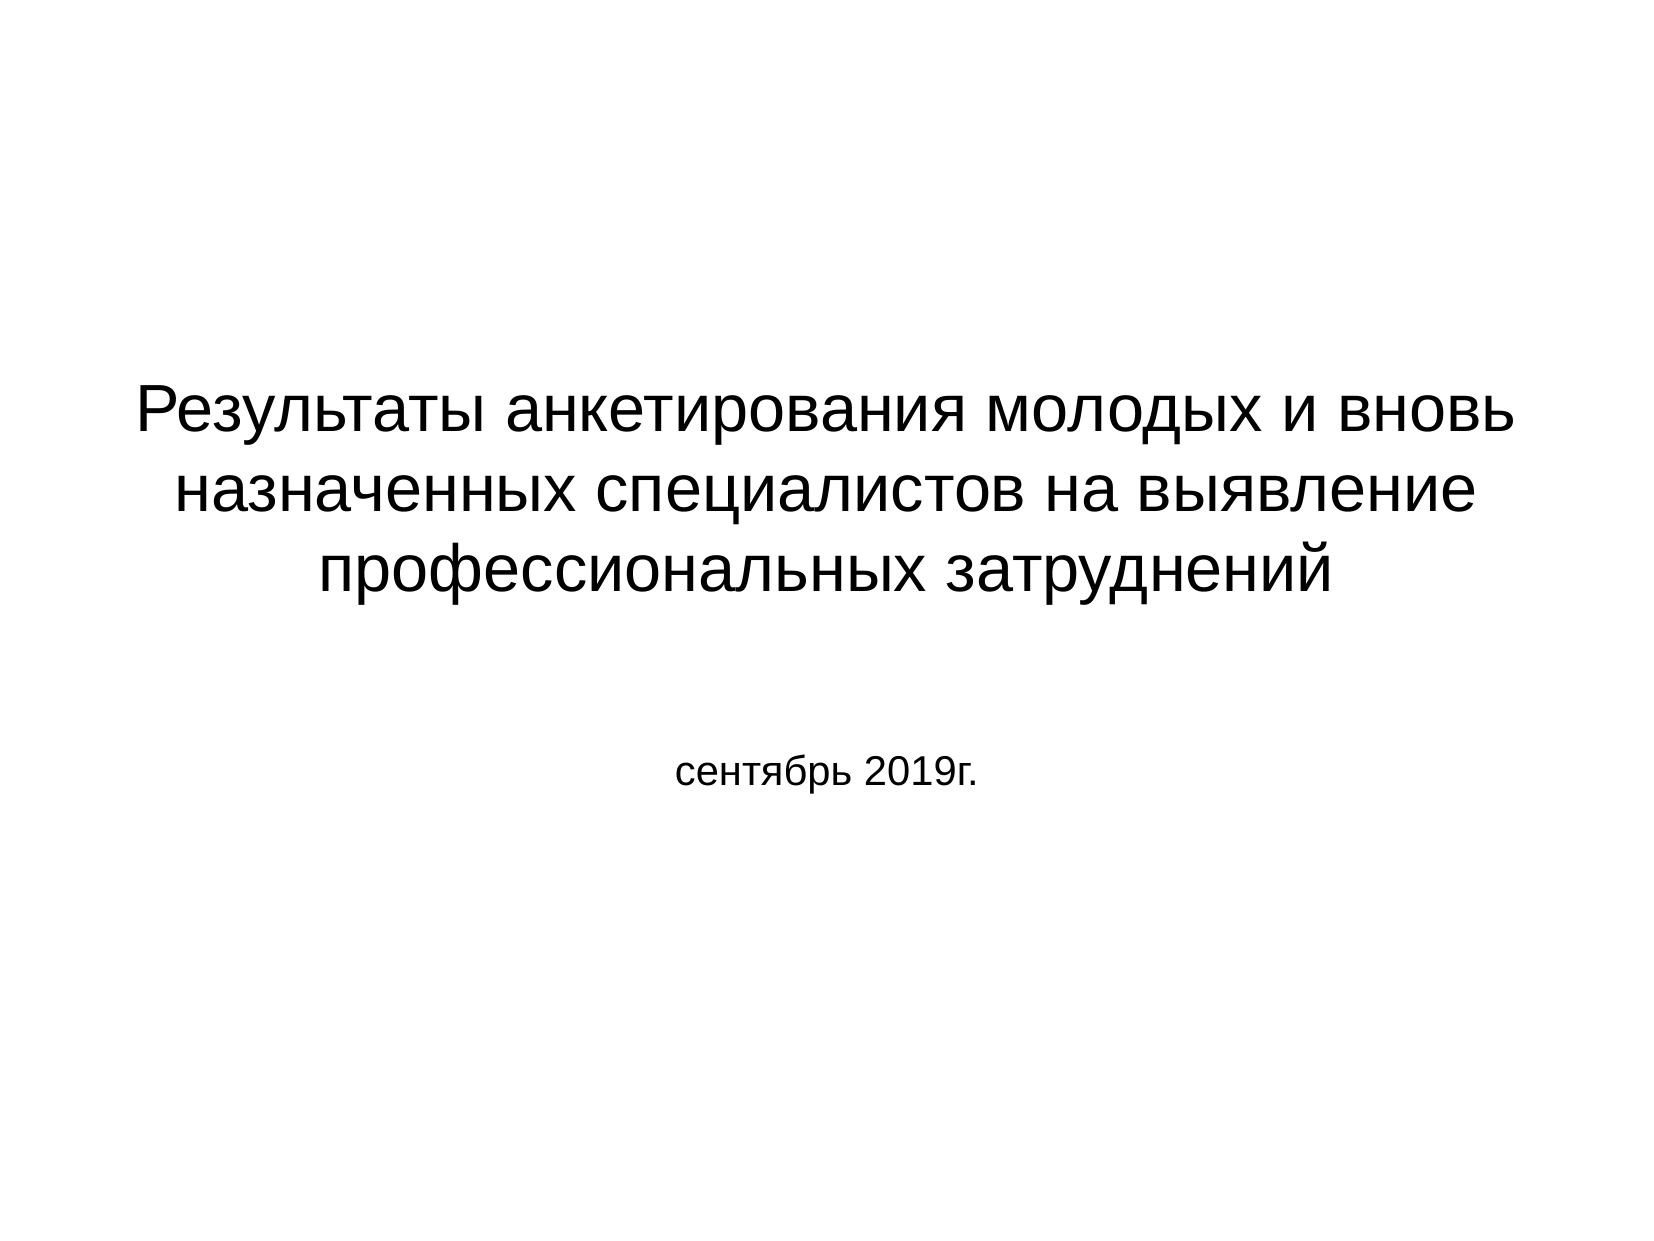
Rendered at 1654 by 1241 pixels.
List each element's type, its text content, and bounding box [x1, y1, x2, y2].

subtitle Результаты анкетирования молодых и вновь назначенных специалистов на выявление профессиональных затруднений сентябрь 2019г. [82, 49, 1571, 1109]
